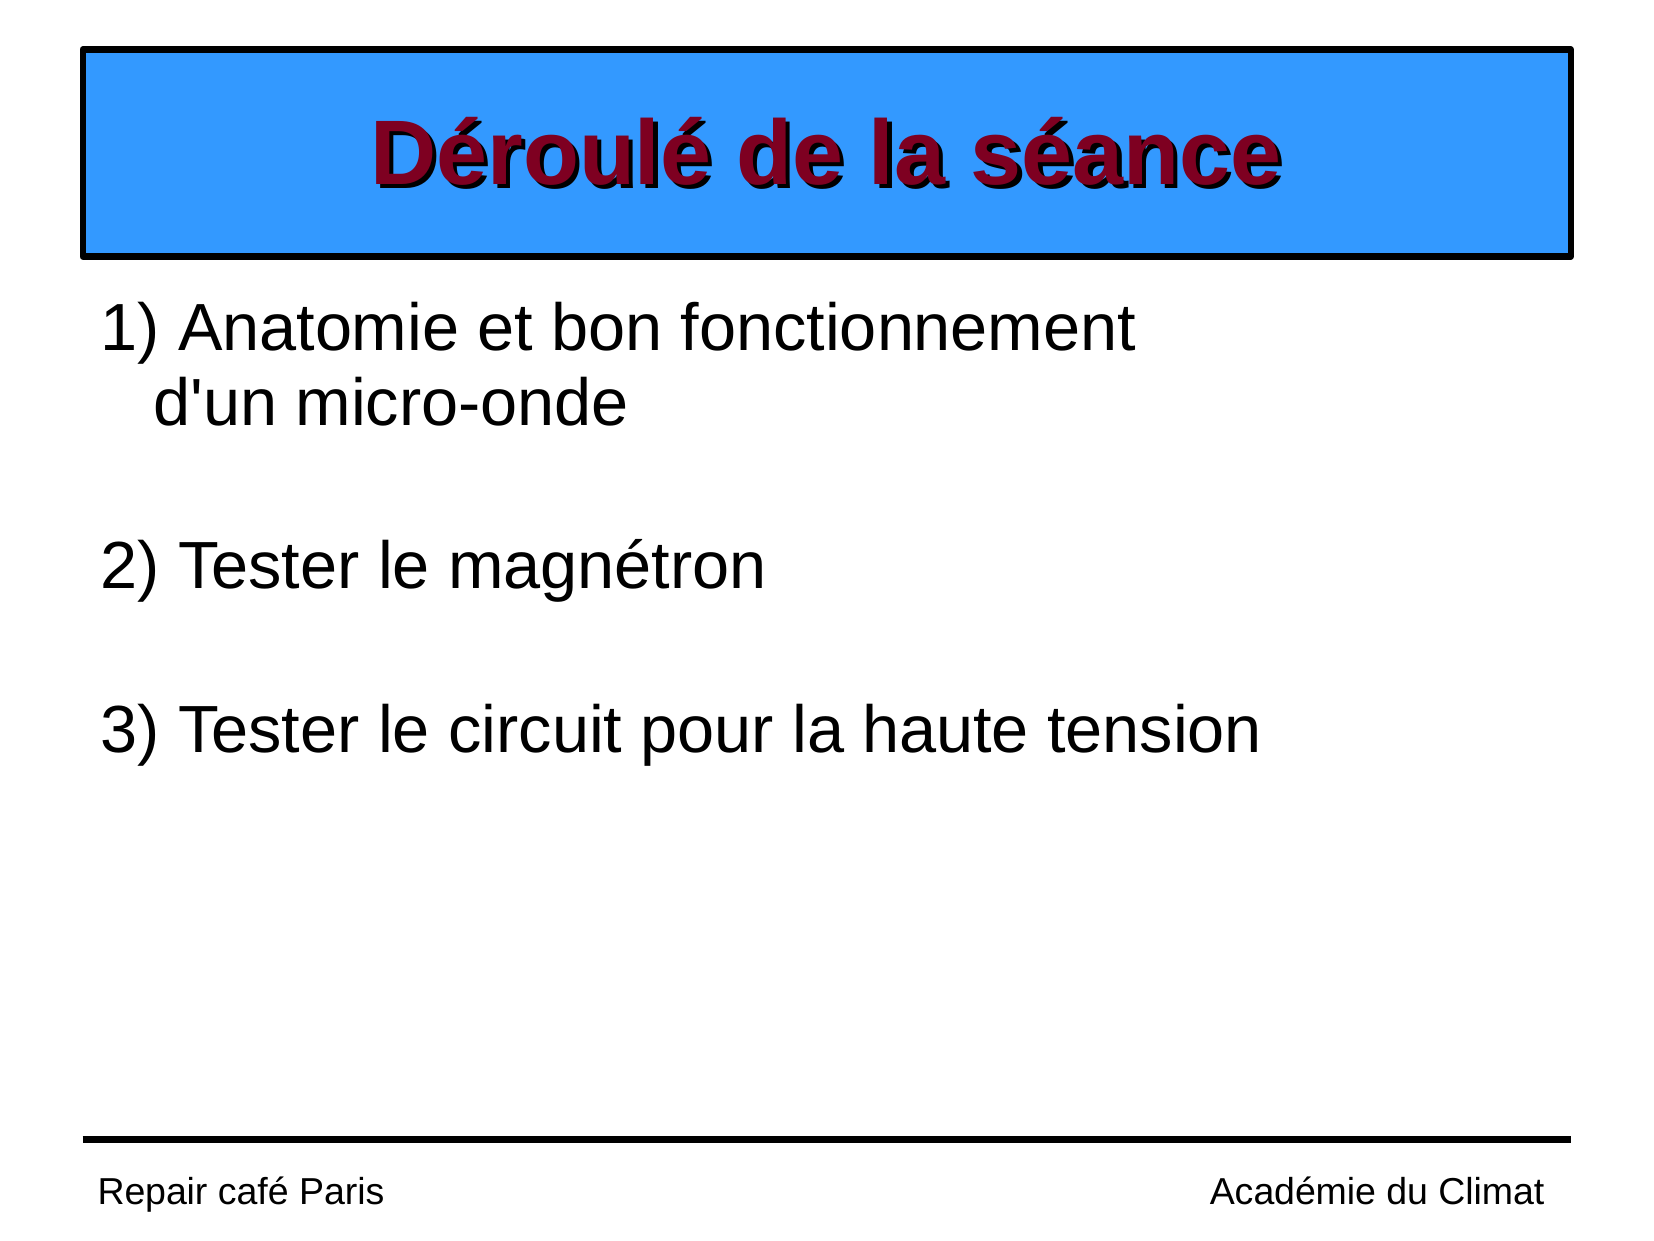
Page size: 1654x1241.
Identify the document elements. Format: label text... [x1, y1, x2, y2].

text_box Repair café Paris Académie du Climat [82, 1163, 1571, 1220]
title Déroulé de la séance [82, 49, 1571, 257]
list Anatomie et bon fonctionnement d'un micro-onde Tester le magnétron Tester le circuit pour la haute tension [82, 290, 1571, 1010]
